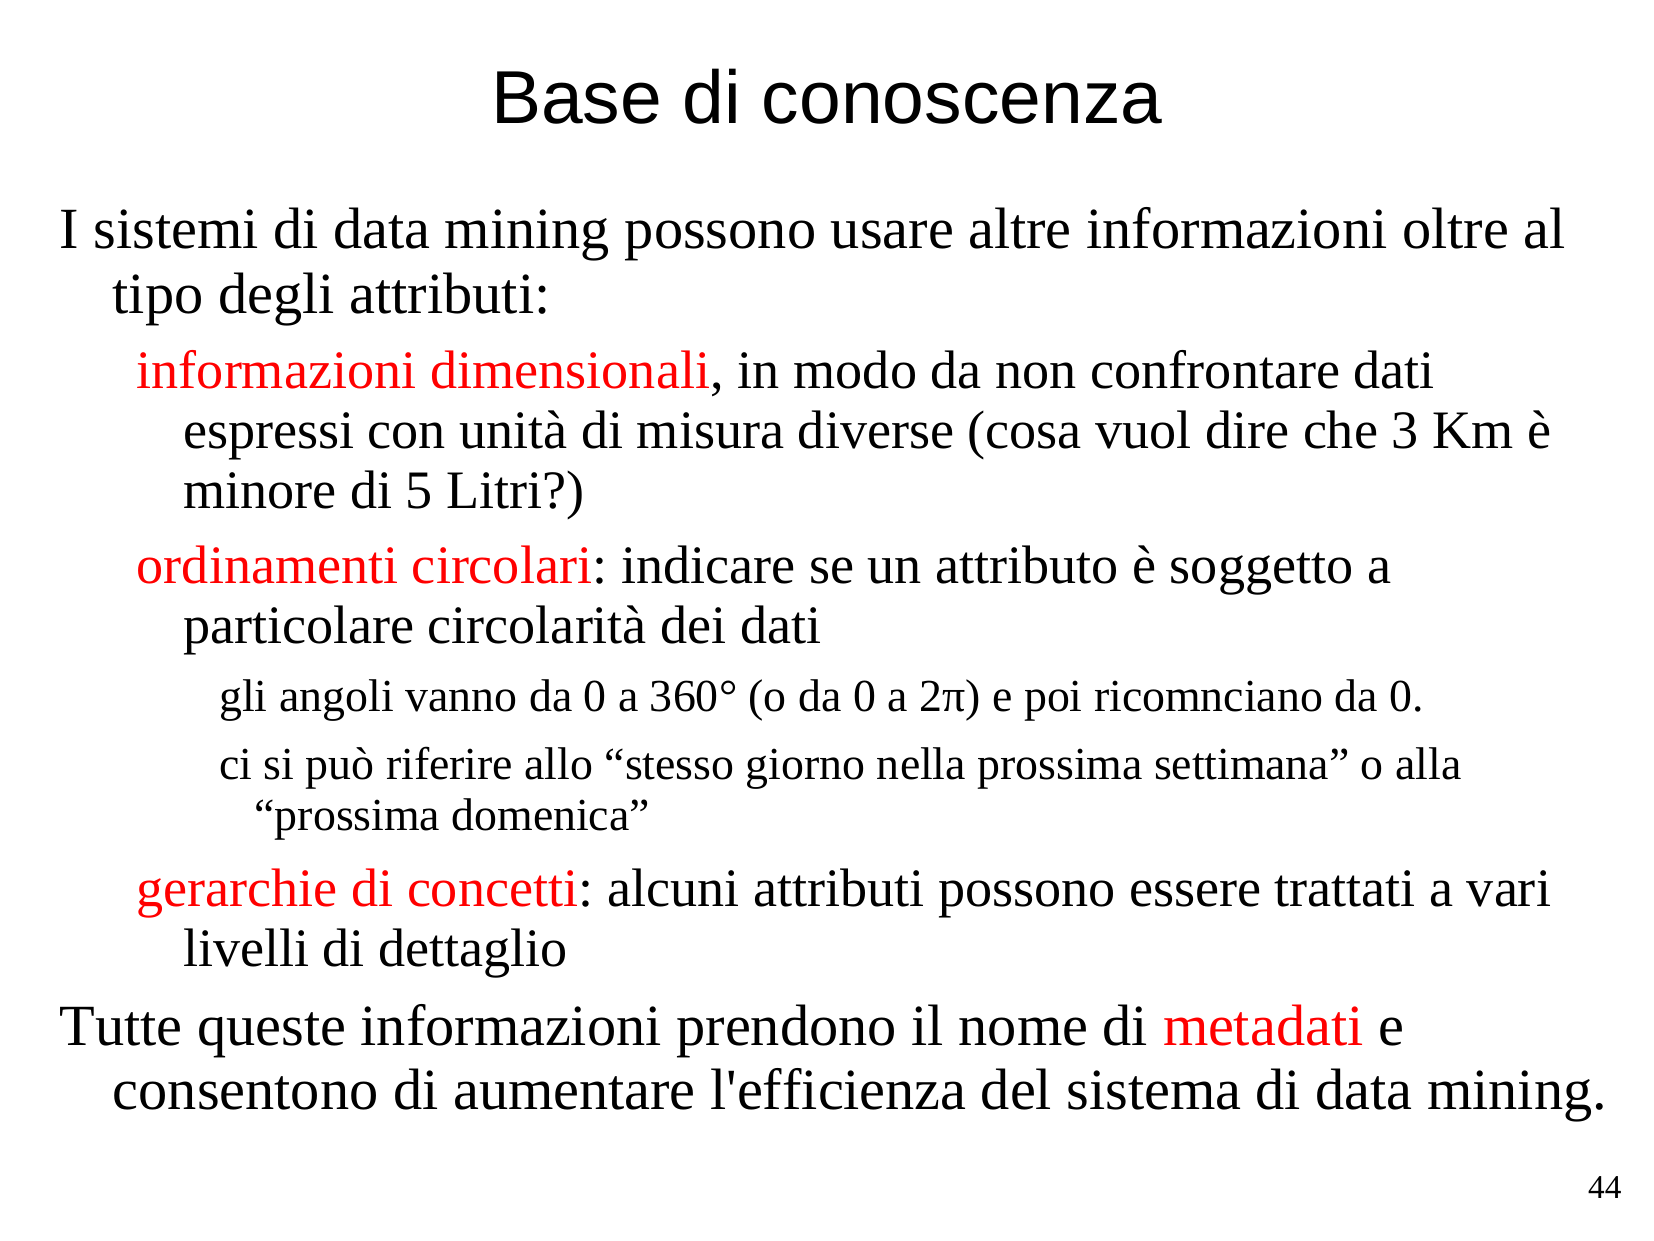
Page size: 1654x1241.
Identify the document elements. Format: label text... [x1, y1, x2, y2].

list I sistemi di data mining possono usare altre informazioni oltre al tipo degli attributi: informazioni dimensionali, in modo da non confrontare dati espressi con unità di misura diverse (cosa vuol dire che 3 Km è minore di 5 Litri?) ordinamenti circolari: indicare se un attributo è soggetto a particolare circolarità dei dati gli angoli vanno da 0 a 360° (o da 0 a 2π) e poi ricomnciano da 0. ci si può riferire allo “stesso giorno nella prossima settimana” o alla “prossima domenica” gerarchie di concetti: alcuni attributi possono essere trattati a vari livelli di dettaglio Tutte queste informazioni prendono il nome di metadati e consentono di aumentare l'efficienza del sistema di data mining. [42, 196, 1612, 1187]
title Base di conoscenza [37, 30, 1617, 166]
